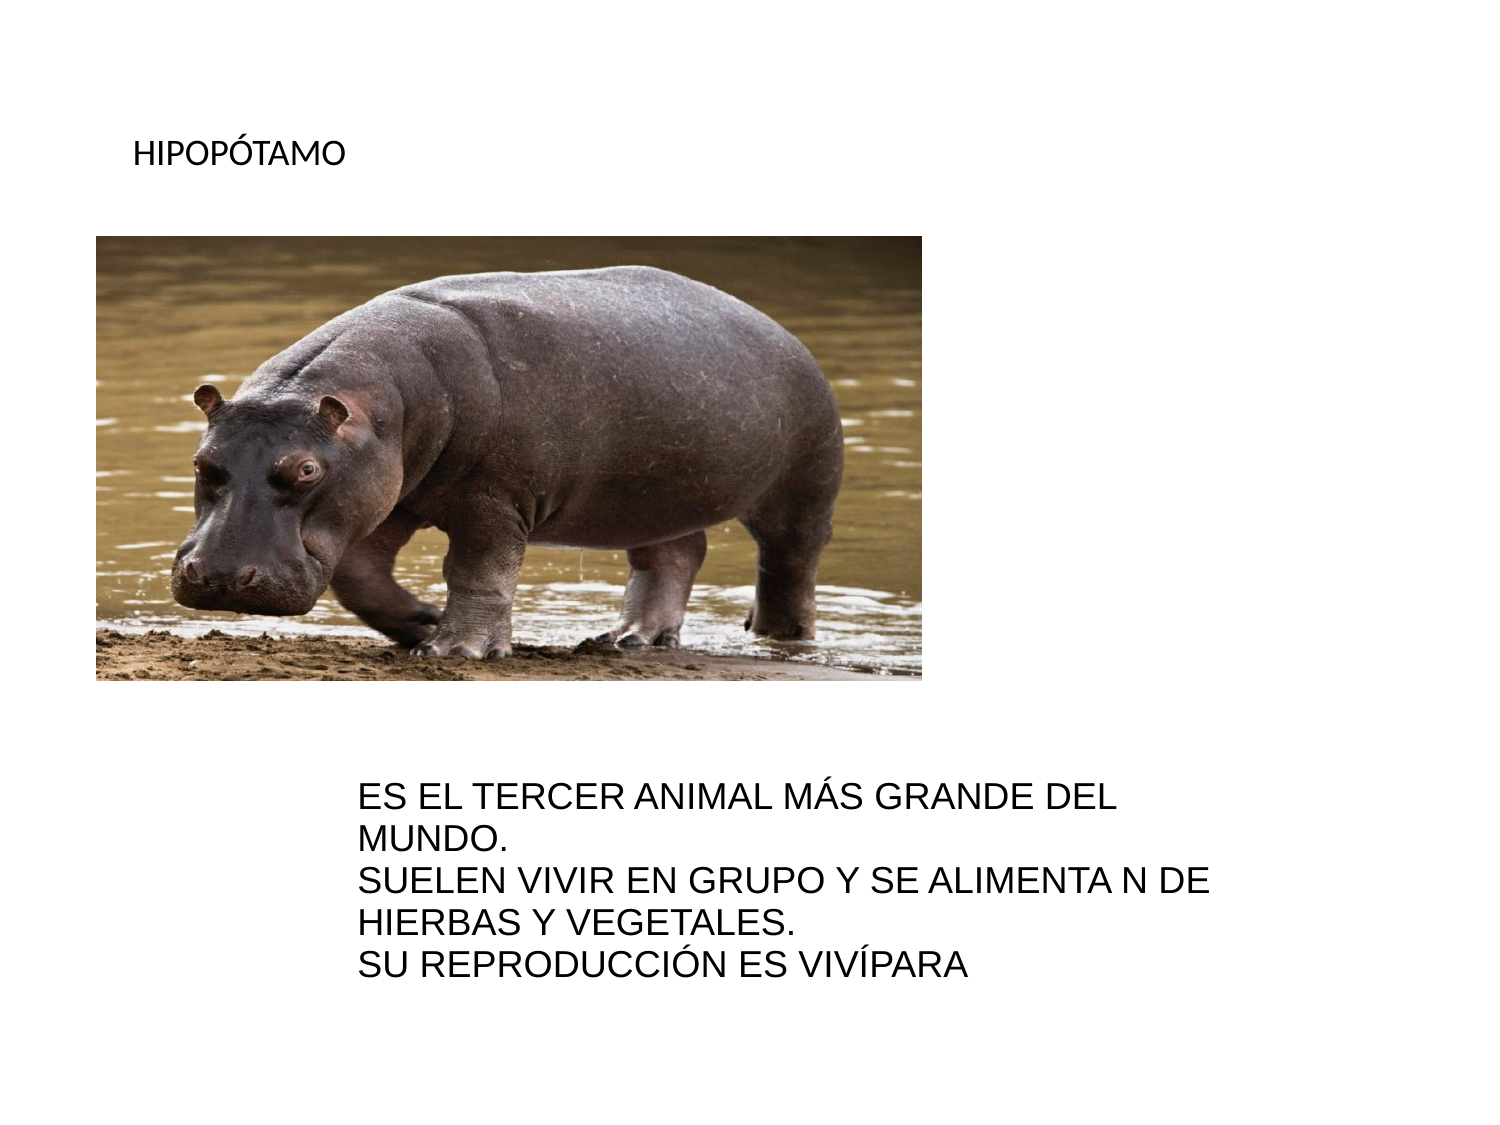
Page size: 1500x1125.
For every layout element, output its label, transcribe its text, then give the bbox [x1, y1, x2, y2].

text_box ES EL TERCER ANIMAL MÁS GRANDE DEL MUNDO. SUELEN VIVIR EN GRUPO Y SE ALIMENTA N DE HIERBAS Y VEGETALES. SU REPRODUCCIÓN ES VIVÍPARA [342, 767, 1264, 1035]
text_box HIPOPÓTAMO [118, 129, 709, 191]
picture [96, 236, 922, 681]
